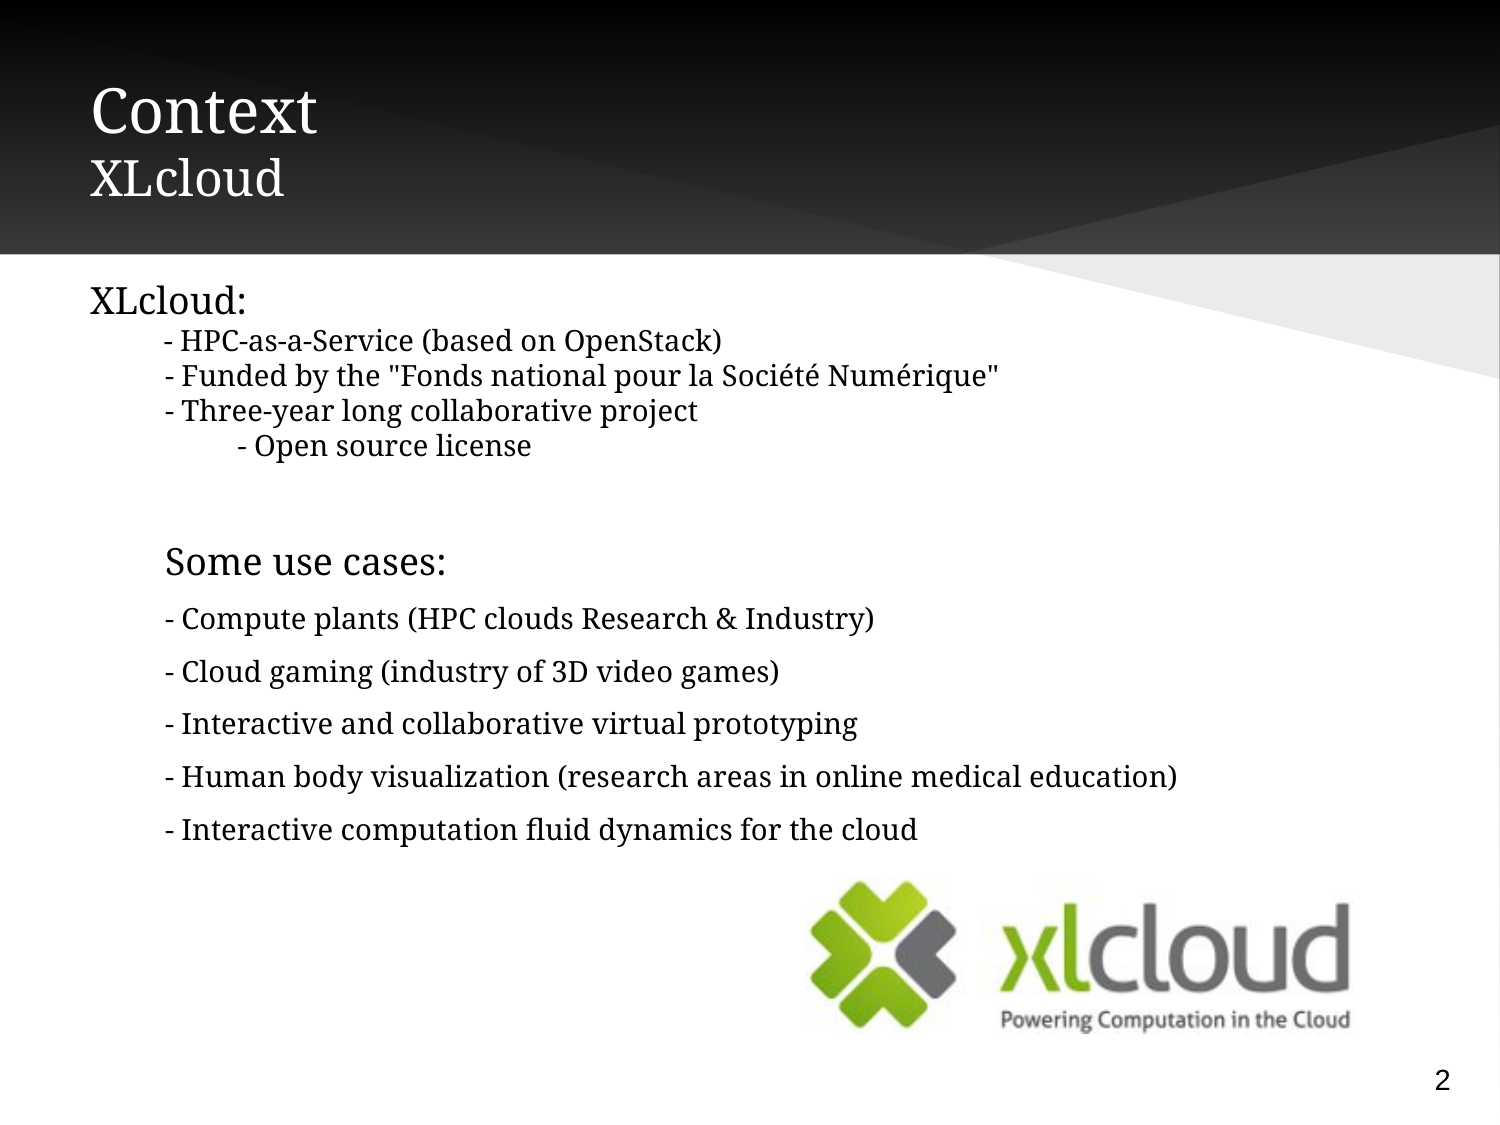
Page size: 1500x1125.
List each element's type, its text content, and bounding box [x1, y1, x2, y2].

list XLcloud: - HPC-as-a-Service (based on OpenStack) - Funded by the "Fonds national pour la Société Numérique" - Three-year long collaborative project - Open source license Some use cases: - Compute plants (HPC clouds Research & Industry) - Cloud gaming (industry of 3D video games) - Interactive and collaborative virtual prototyping - Human body visualization (research areas in online medical education) - Interactive computation fluid dynamics for the cloud [75, 262, 1425, 1078]
title Context XLcloud [75, 45, 1425, 233]
picture [805, 877, 1354, 1034]
text_box 2 [1419, 1046, 1471, 1097]
